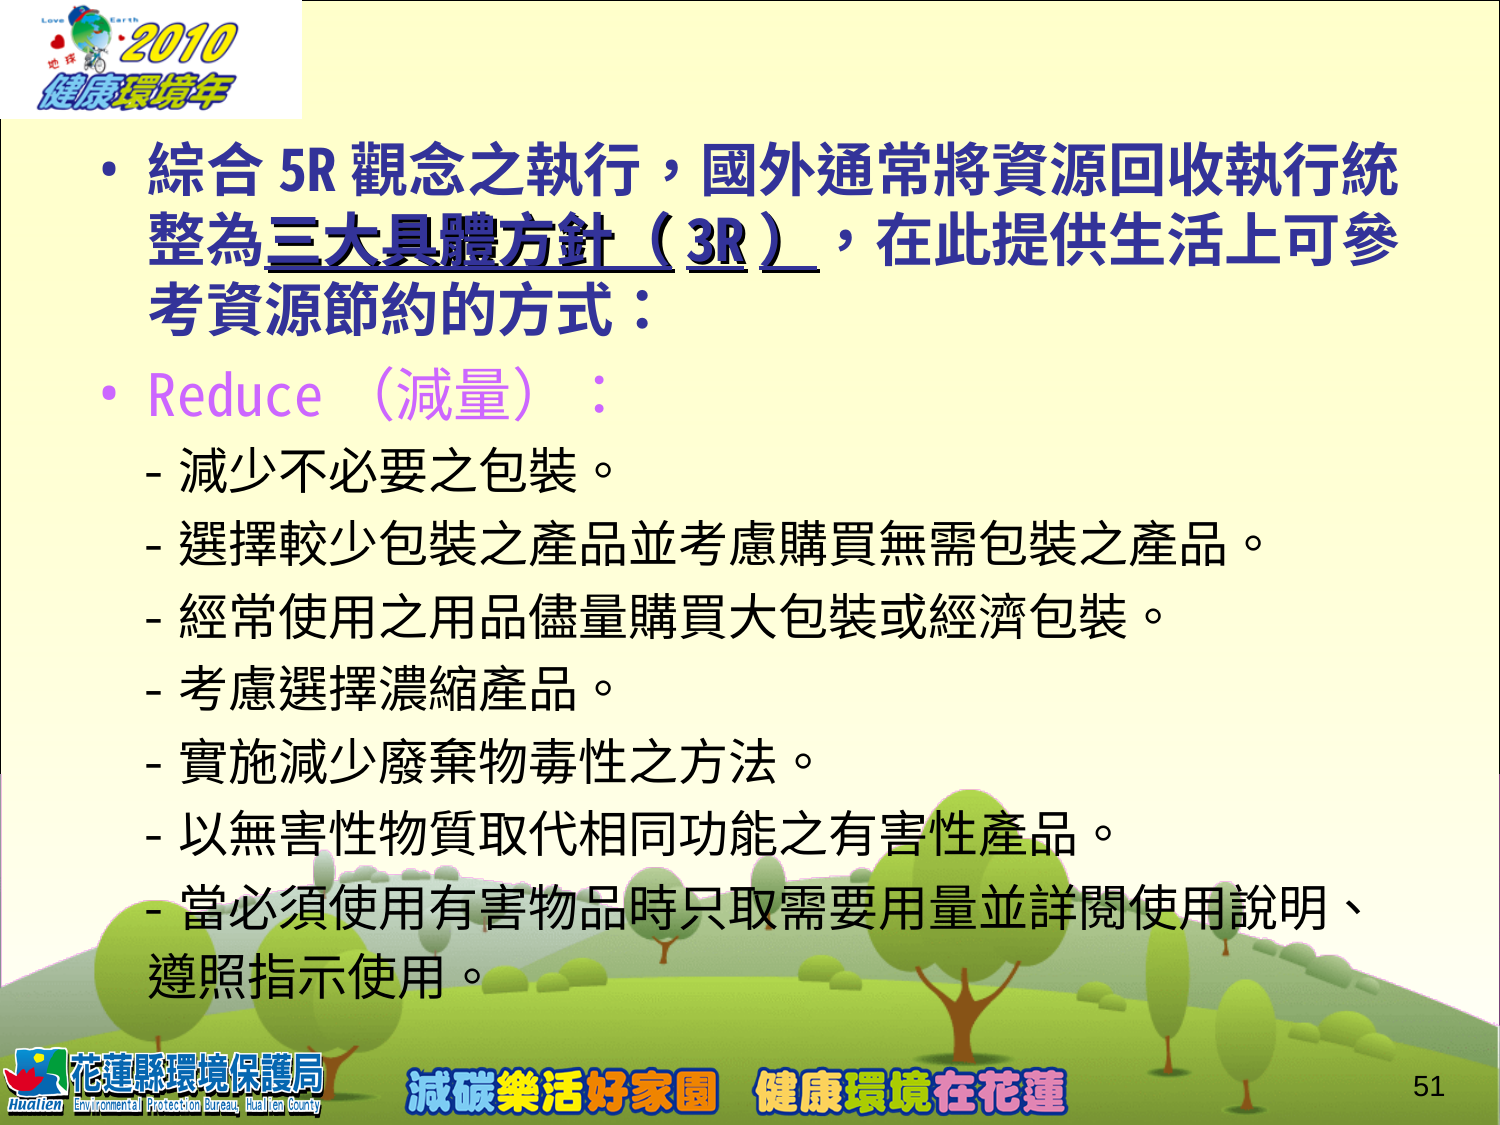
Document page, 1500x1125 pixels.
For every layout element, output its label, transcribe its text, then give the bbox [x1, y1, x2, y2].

list 綜合5R觀念之執行，國外通常將資源回收執行統整為三大具體方針（3R），在此提供生活上可參考資源節約的方式： Reduce（減量）： -減少不必要之包裝。 -選擇較少包裝之產品並考慮購買無需包裝之產品。 -經常使用之用品儘量購買大包裝或經濟包裝。 -考慮選擇濃縮產品。 -實施減少廢棄物毒性之方法。 -以無害性物質取代相同功能之有害性產品。 -當必須使用有害物品時只取需要用量並詳閱使用說明、 遵照指示使用。 [76, 125, 1427, 1041]
picture [0, 0, 302, 119]
picture [0, 774, 1500, 1125]
